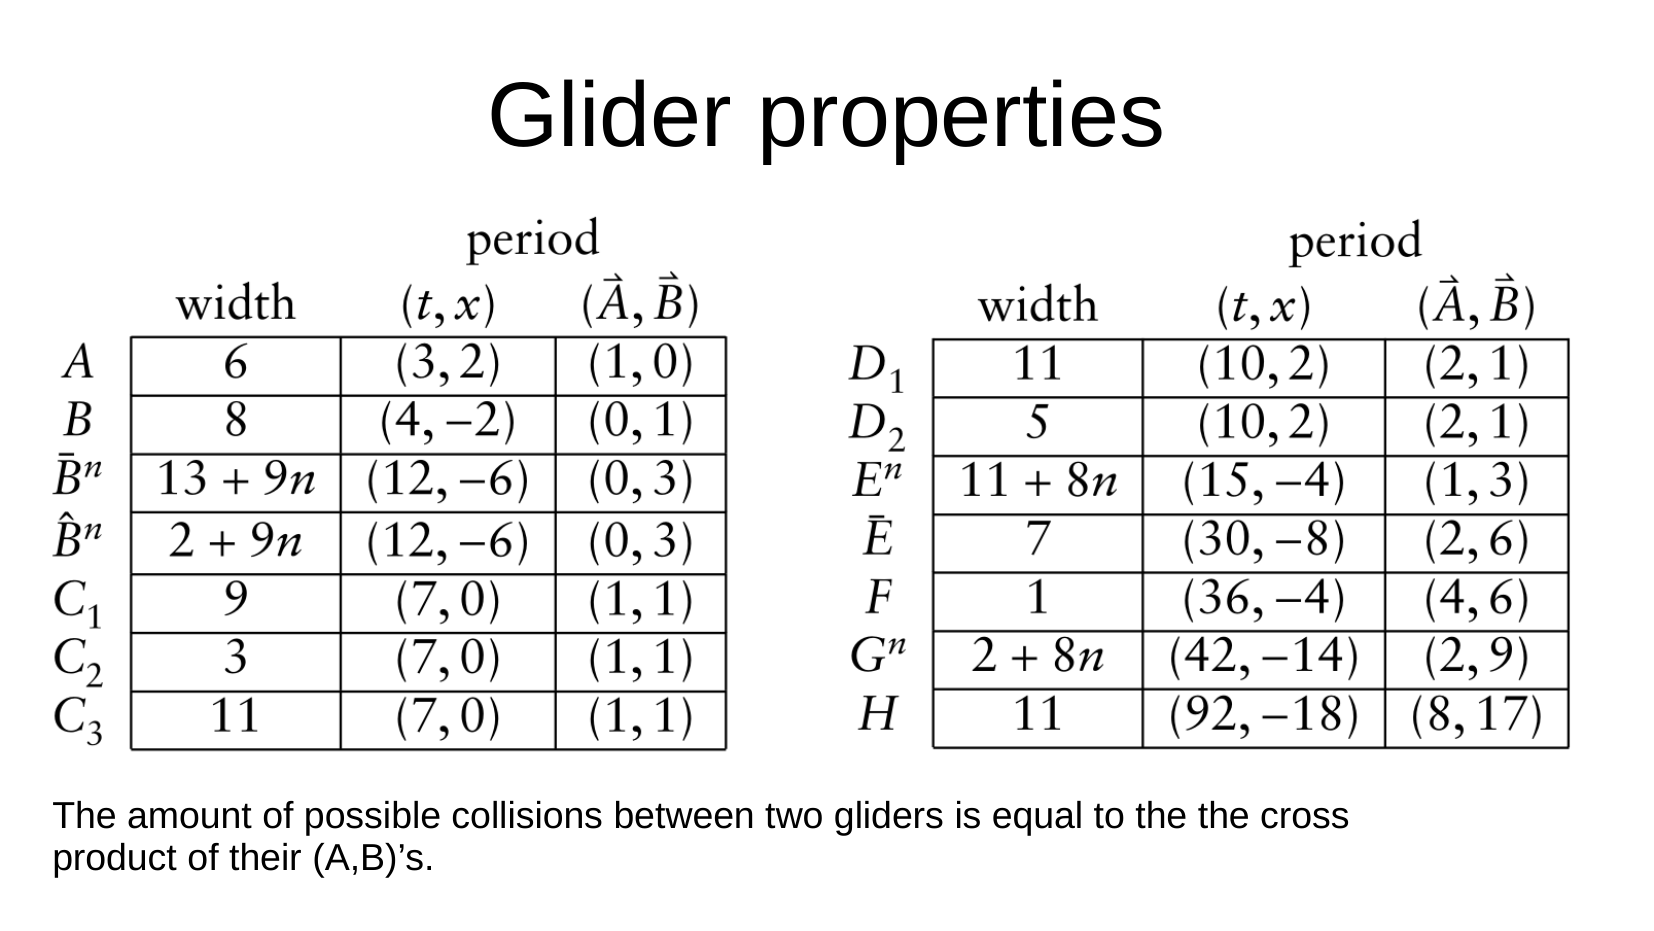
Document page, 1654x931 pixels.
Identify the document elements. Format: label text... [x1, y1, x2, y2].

title Glider properties [82, 37, 1571, 187]
picture [0, 187, 1654, 810]
text_box The amount of possible collisions between two gliders is equal to the the cross product of their (A,B)’s. [37, 787, 1501, 901]
